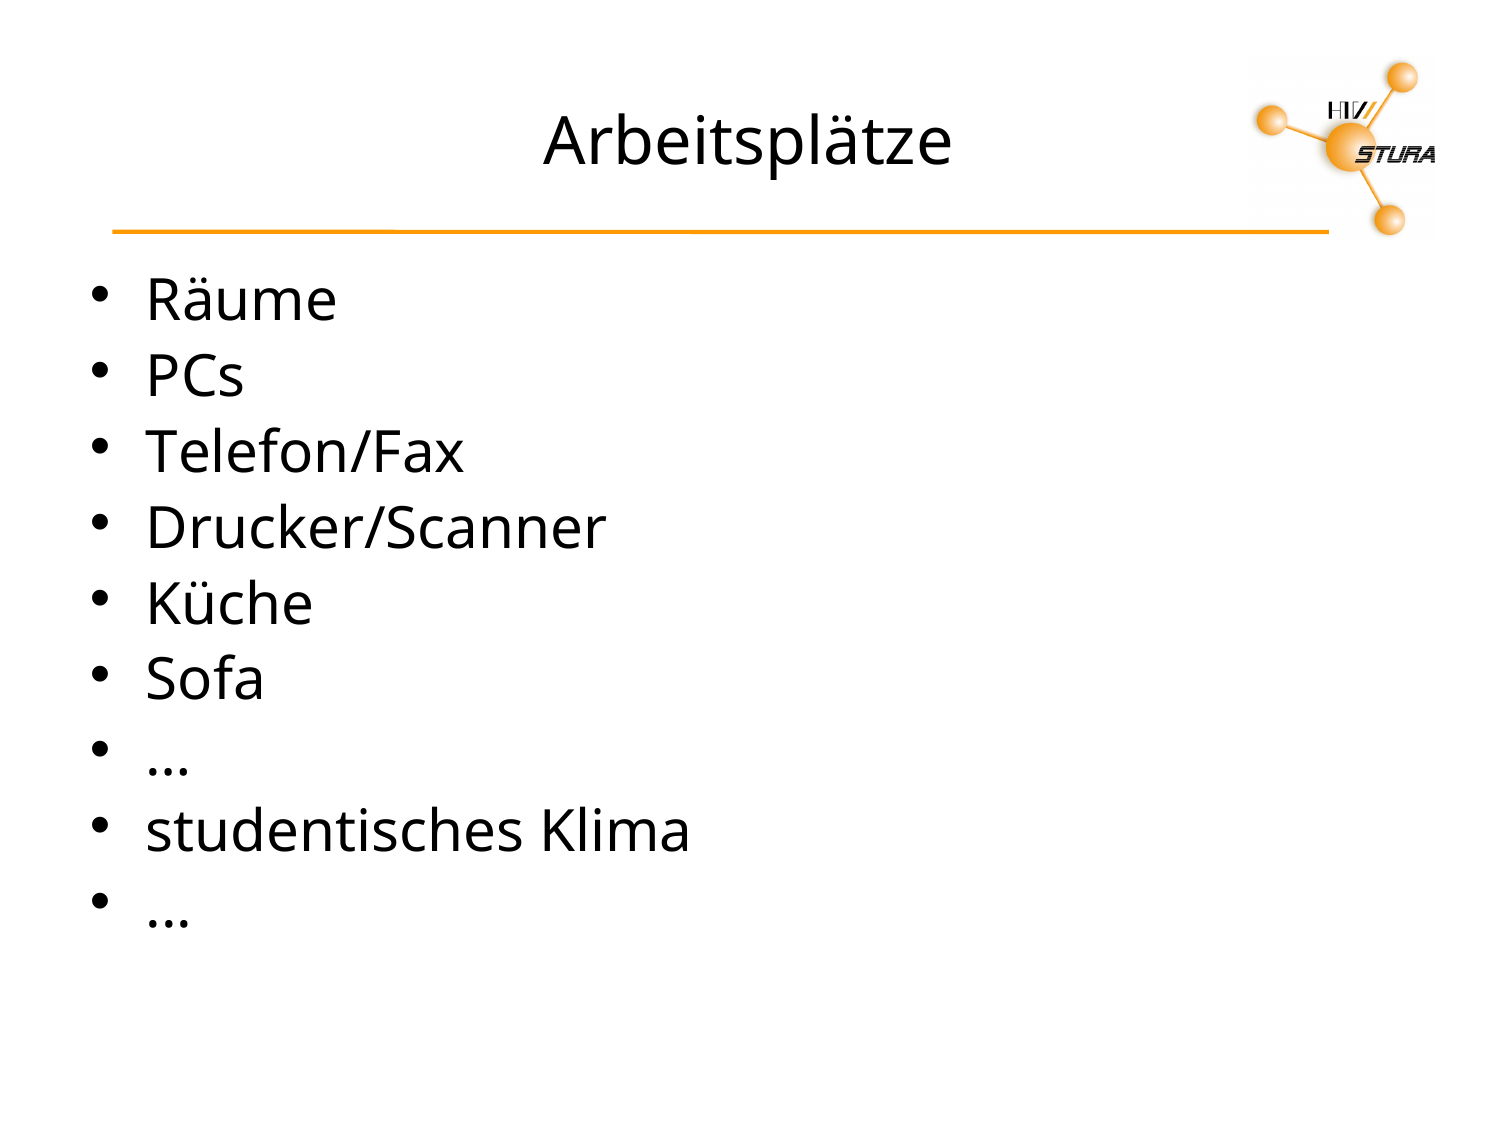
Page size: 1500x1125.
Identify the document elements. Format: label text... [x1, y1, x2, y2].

title Arbeitsplätze [74, 45, 1424, 233]
picture [1246, 54, 1435, 242]
list Räume PCs Telefon/Fax Drucker/Scanner Küche Sofa … studentisches Klima ... [75, 262, 1426, 929]
